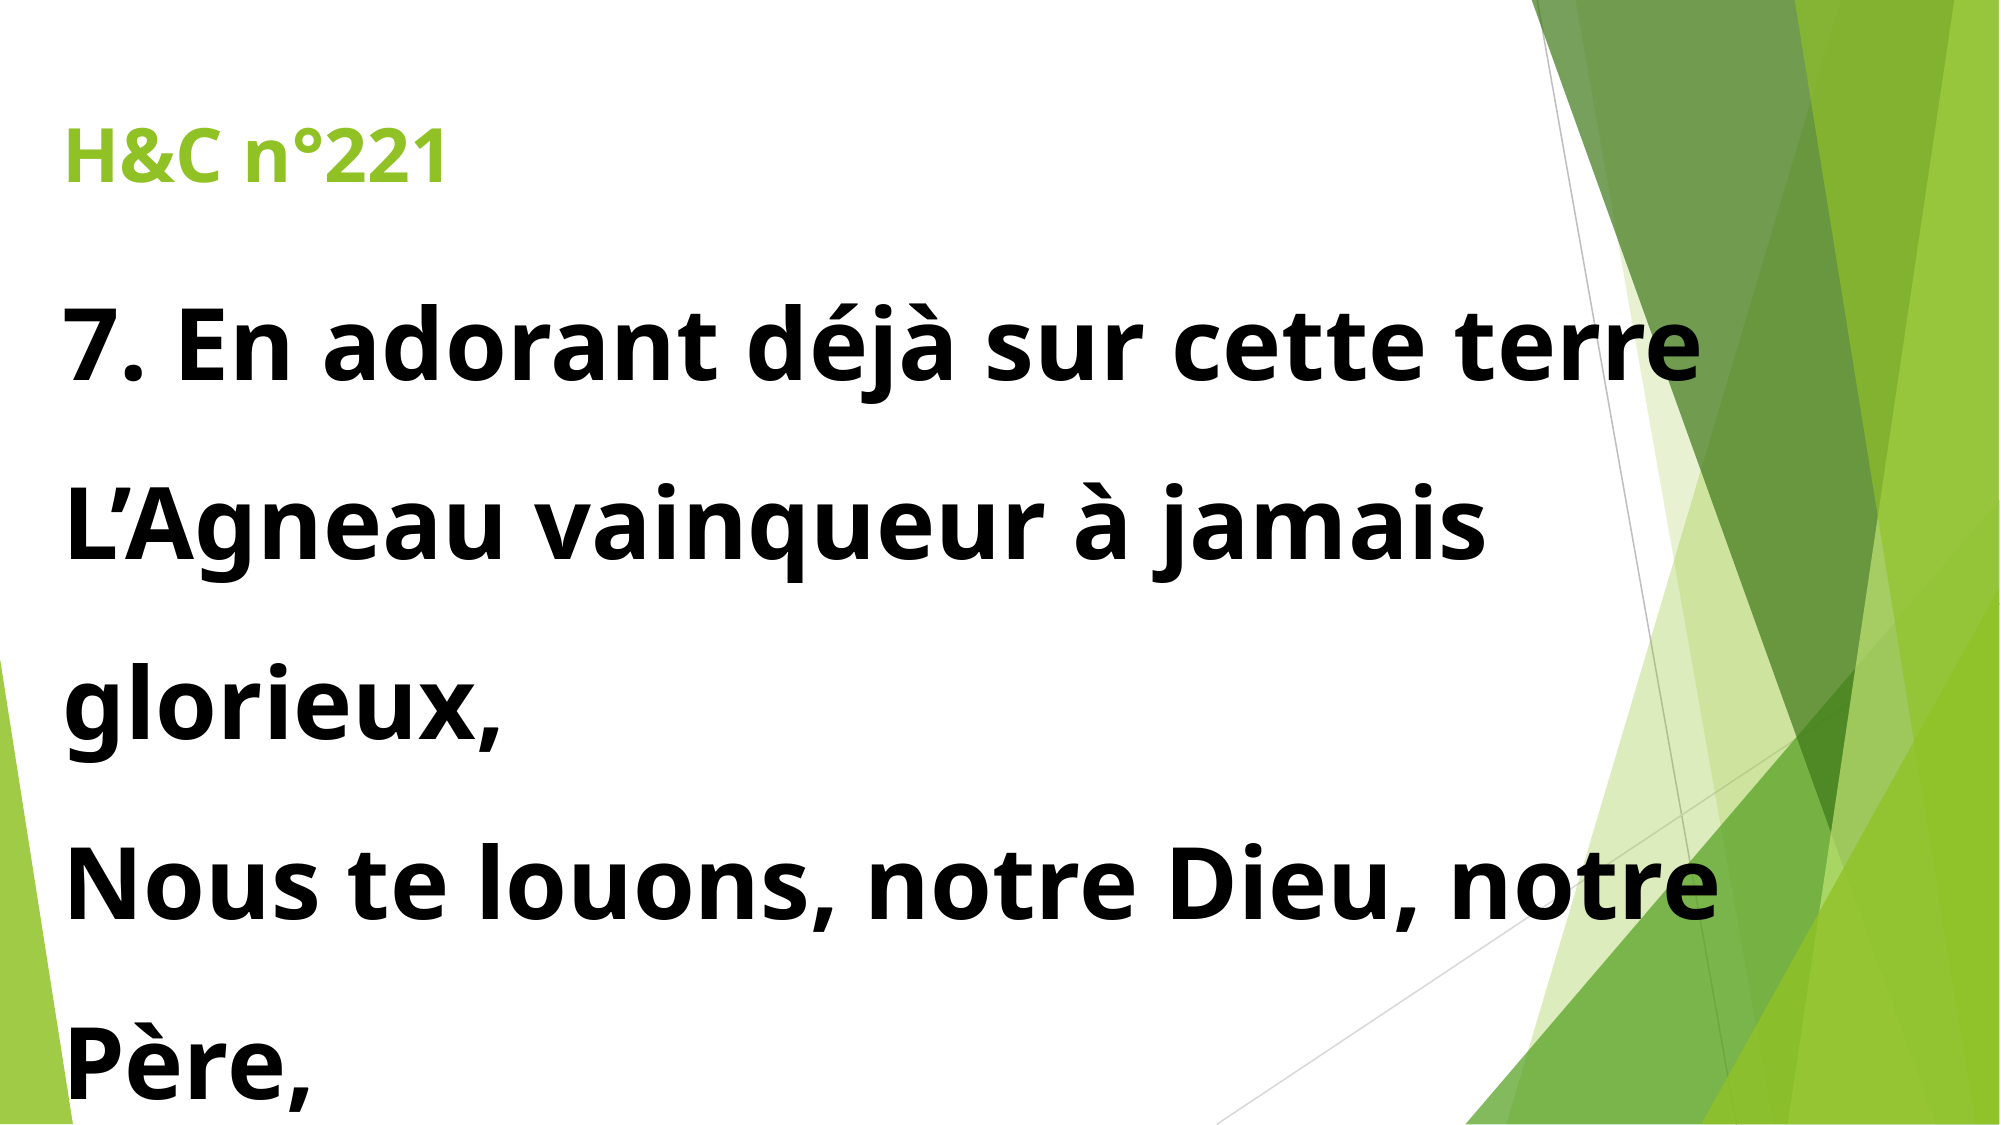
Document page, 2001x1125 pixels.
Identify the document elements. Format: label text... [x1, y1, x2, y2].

text_box H&C n°221 [47, 99, 1522, 212]
text_box 7. En adorant déjà sur cette terre L’Agneau vainqueur à jamais glorieux, Nous te louons, notre Dieu, notre Père, Pour ton don merveilleux. [47, 212, 1961, 1074]
